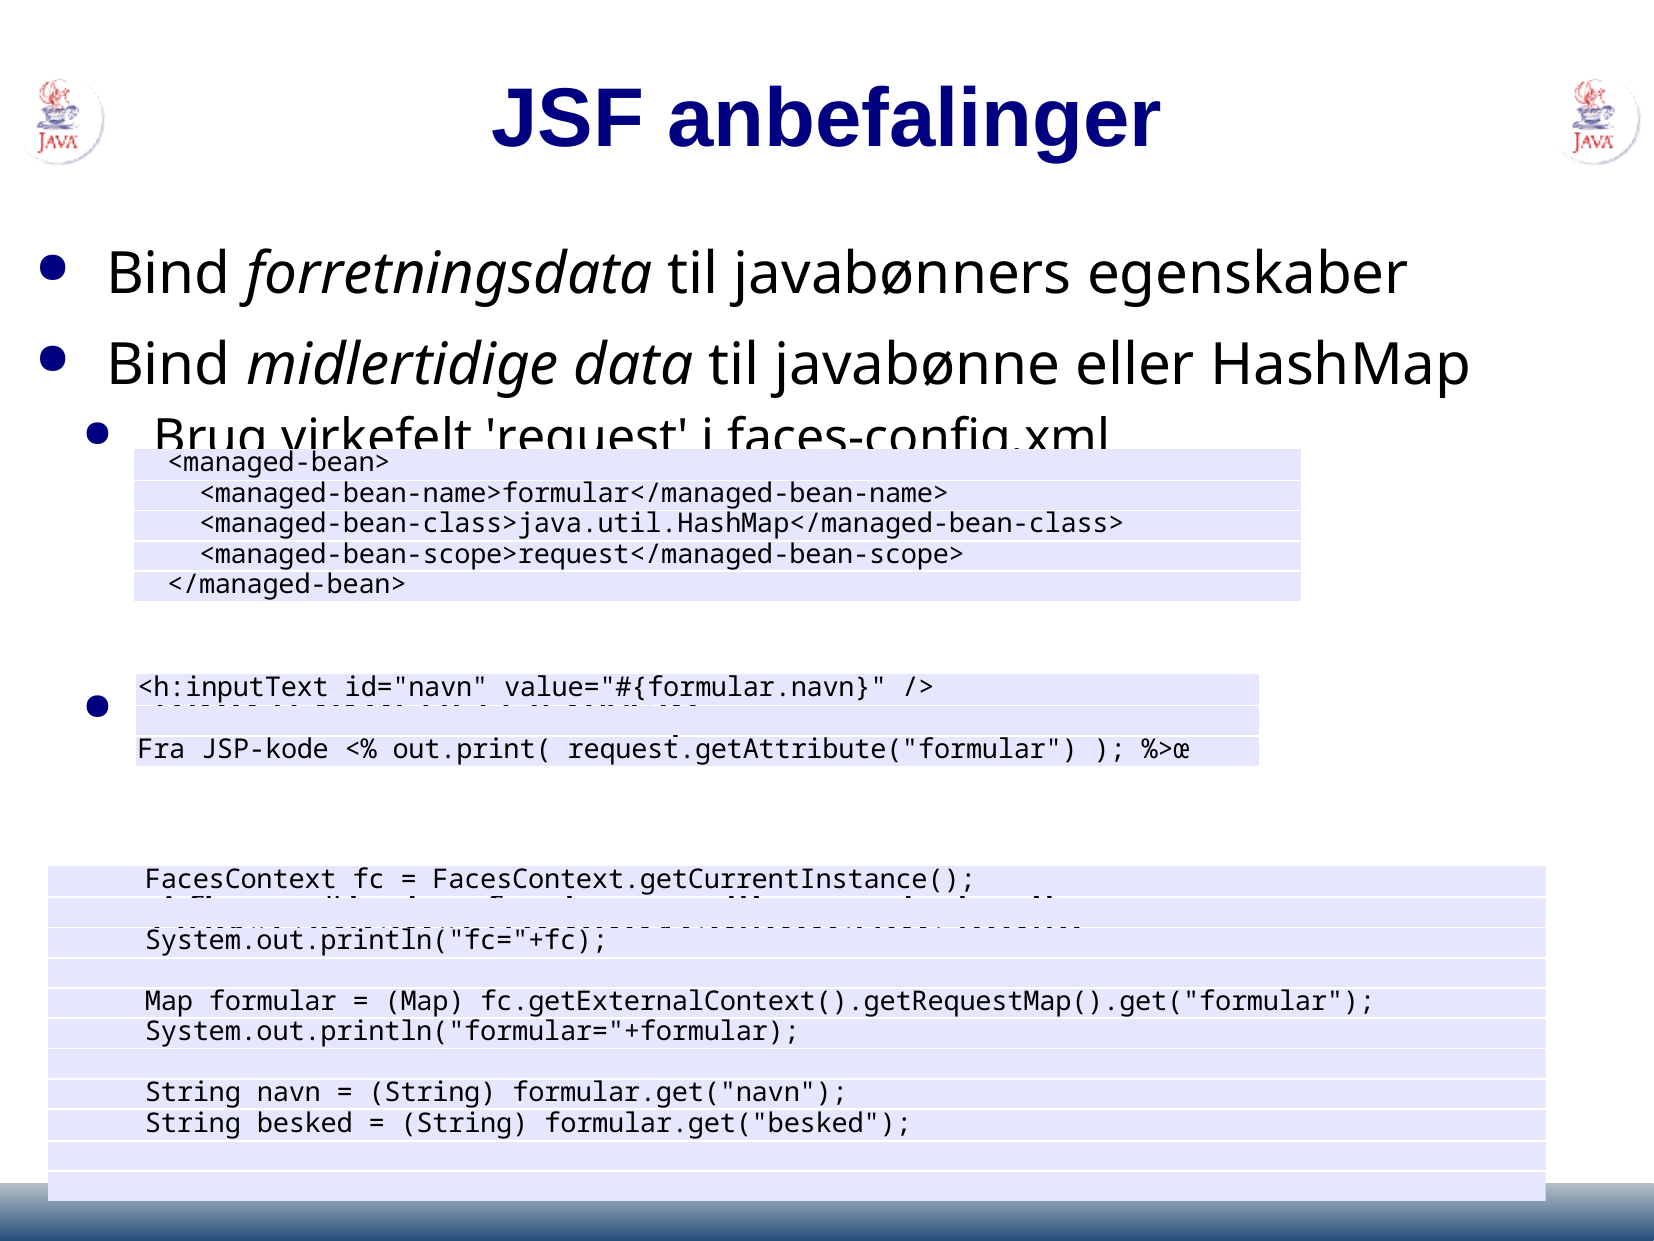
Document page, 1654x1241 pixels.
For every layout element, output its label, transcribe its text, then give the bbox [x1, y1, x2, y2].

title JSF anbefalinger [105, 14, 1549, 222]
list Bind forretningsdata til javabønners egenskaber Bind midlertidige data til javabønne eller HashMap Brug virkefelt 'request' i faces-config.xml Bind værdi til HashMap Aflæs således fra bagvedliggende logik: [23, 230, 1641, 1183]
chart [47, 866, 1546, 1241]
picture [10, 71, 105, 169]
chart [133, 449, 1303, 655]
picture [1549, 71, 1645, 169]
chart [136, 674, 1260, 805]
